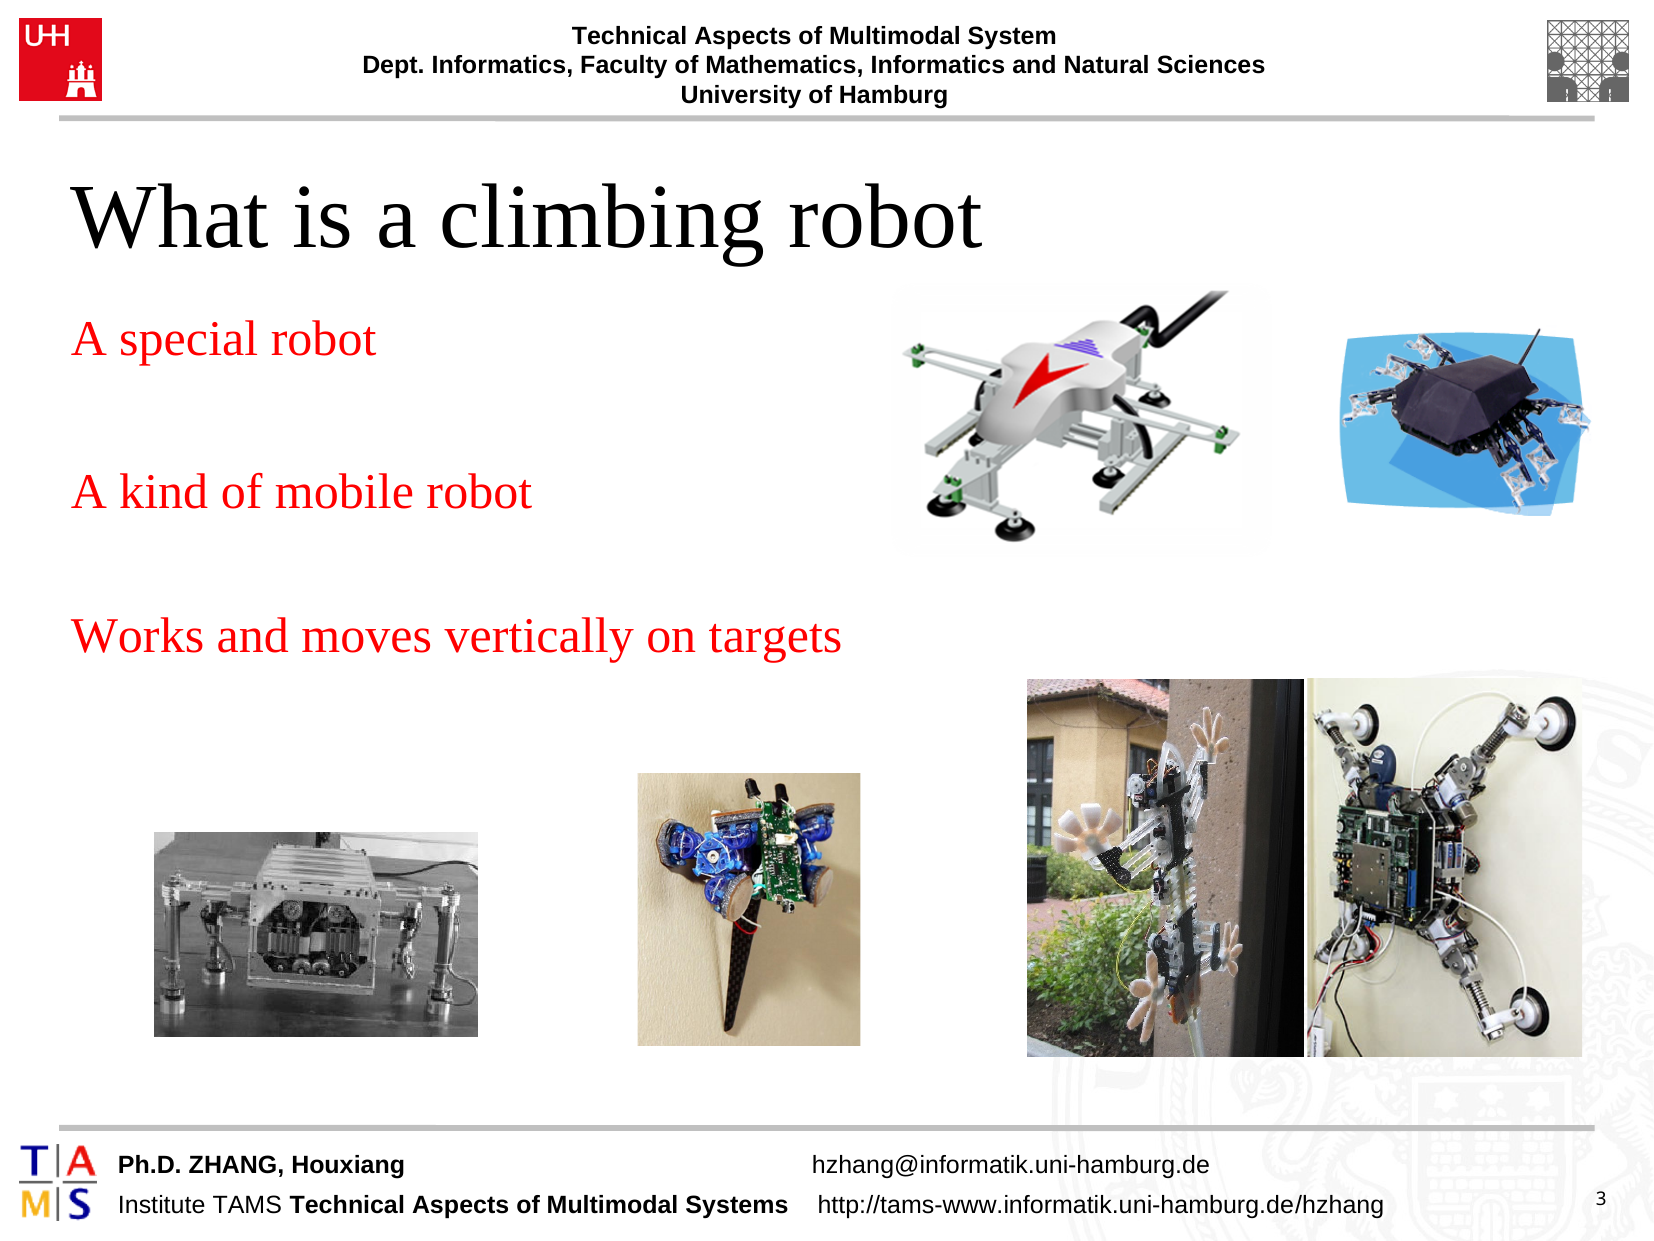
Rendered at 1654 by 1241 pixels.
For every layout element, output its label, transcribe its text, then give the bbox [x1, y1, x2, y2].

picture [1547, 20, 1629, 102]
picture [1307, 678, 1583, 1057]
title What is a climbing robot [70, 135, 1583, 298]
picture [885, 298, 1278, 564]
picture [19, 18, 102, 101]
list A special robot A kind of mobile robot Works and moves vertically on targets [70, 312, 1589, 1113]
picture [1027, 679, 1304, 1058]
picture [637, 773, 861, 1046]
picture [153, 832, 478, 1037]
picture [1334, 324, 1595, 530]
picture [19, 1144, 97, 1221]
